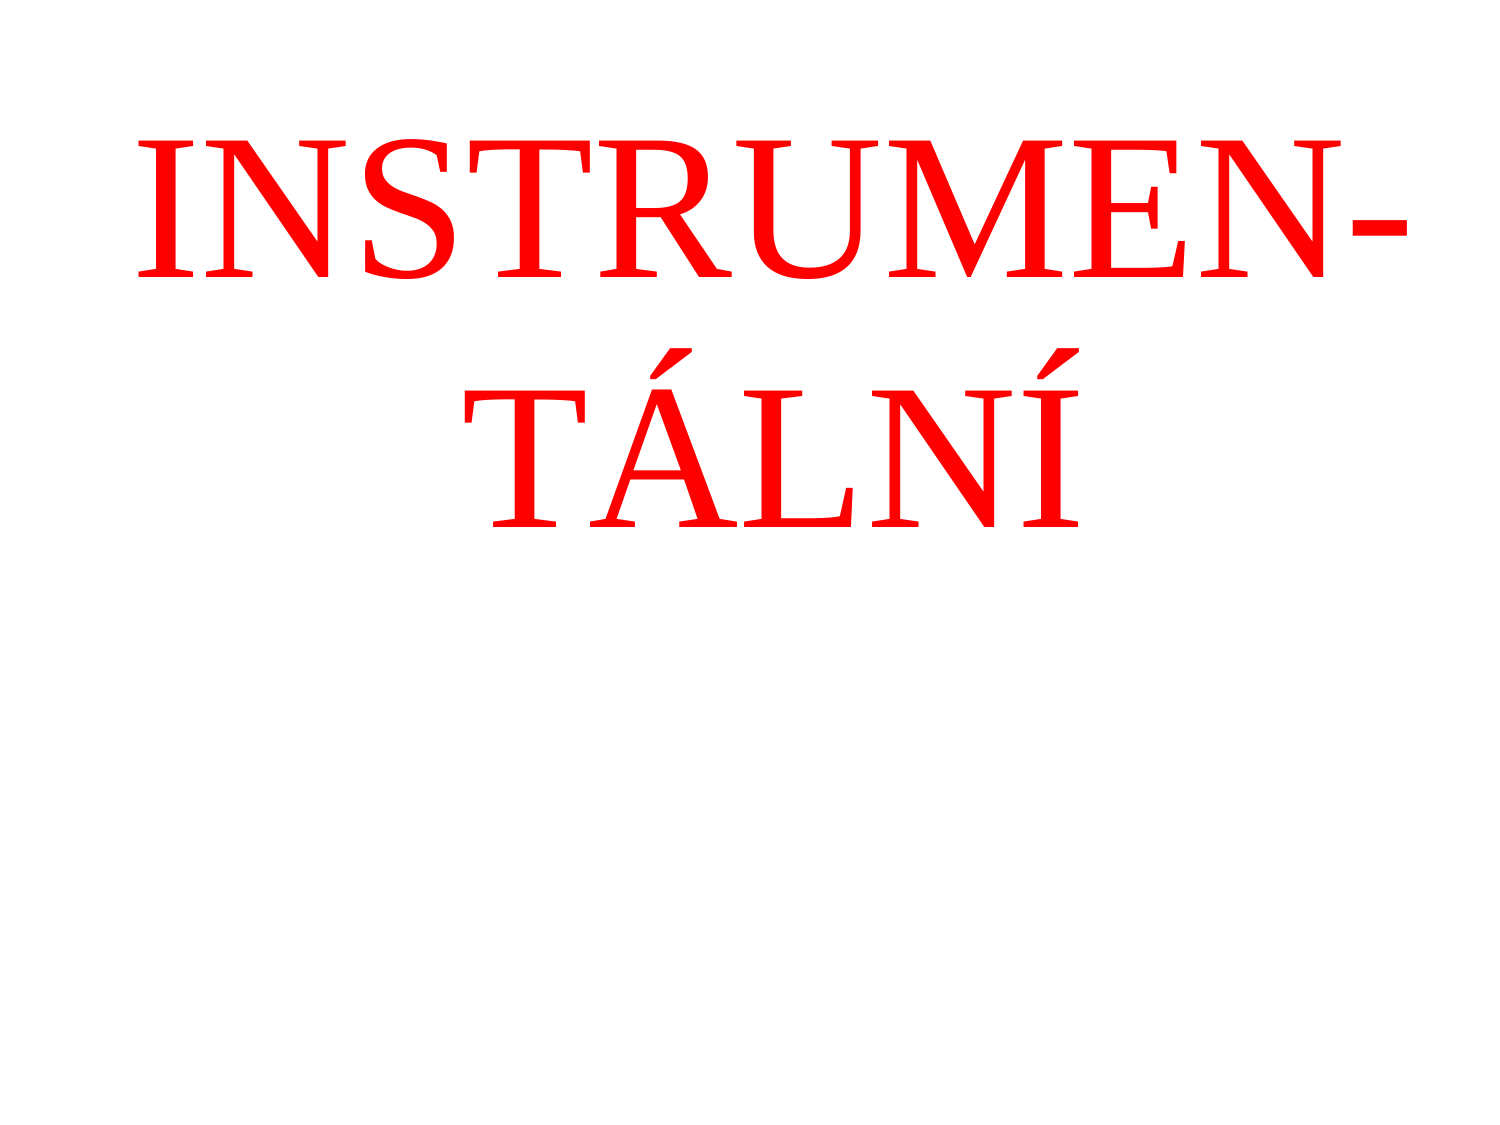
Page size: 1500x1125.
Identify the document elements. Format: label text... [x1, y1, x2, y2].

title INSTRUMEN-TÁLNÍ [112, 0, 1436, 577]
